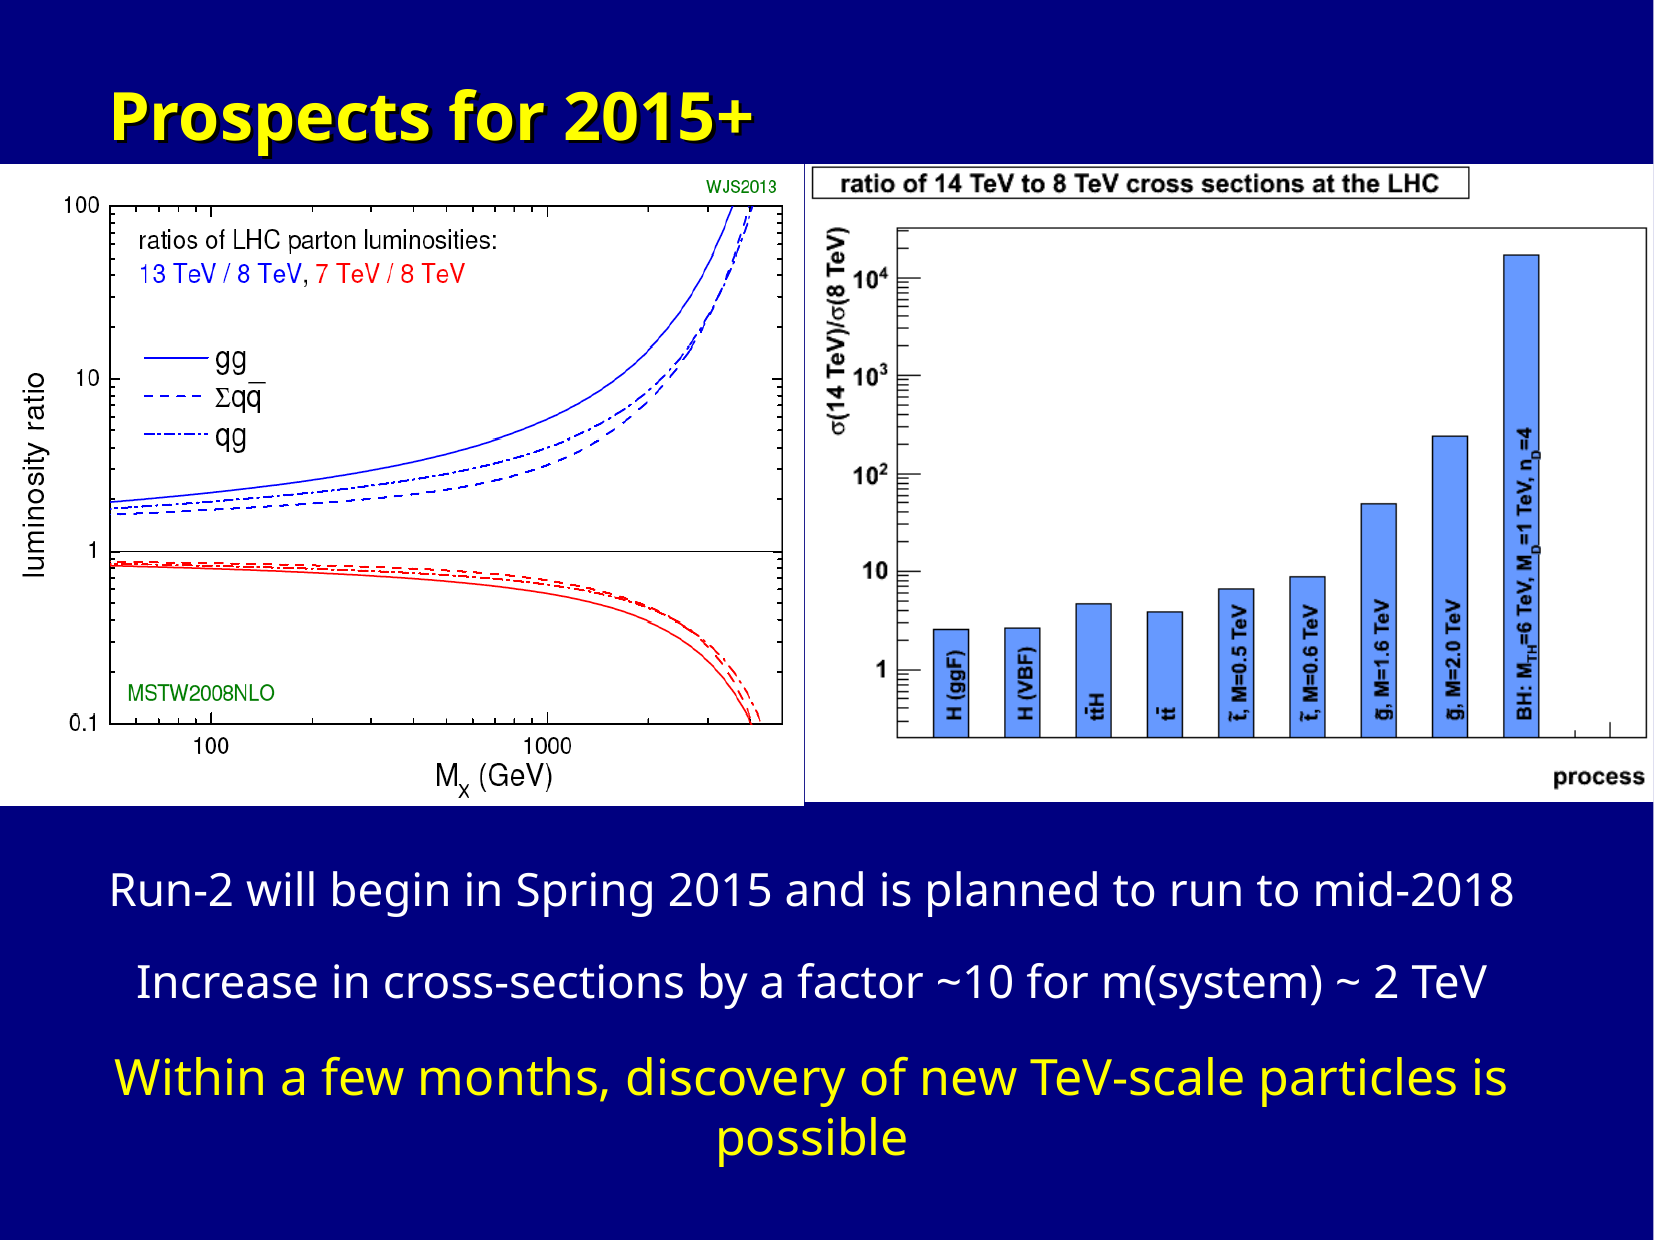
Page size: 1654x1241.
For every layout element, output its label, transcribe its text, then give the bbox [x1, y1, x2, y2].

picture [0, 164, 1654, 806]
text_box Run-2 will begin in Spring 2015 and is planned to run to mid-2018 Increase in cross-sections by a factor ~10 for m(system) ~ 2 TeV Within a few months, discovery of new TeV-scale particles is possible [93, 853, 1546, 1182]
text_box Prospects for 2015+ [93, 61, 982, 164]
